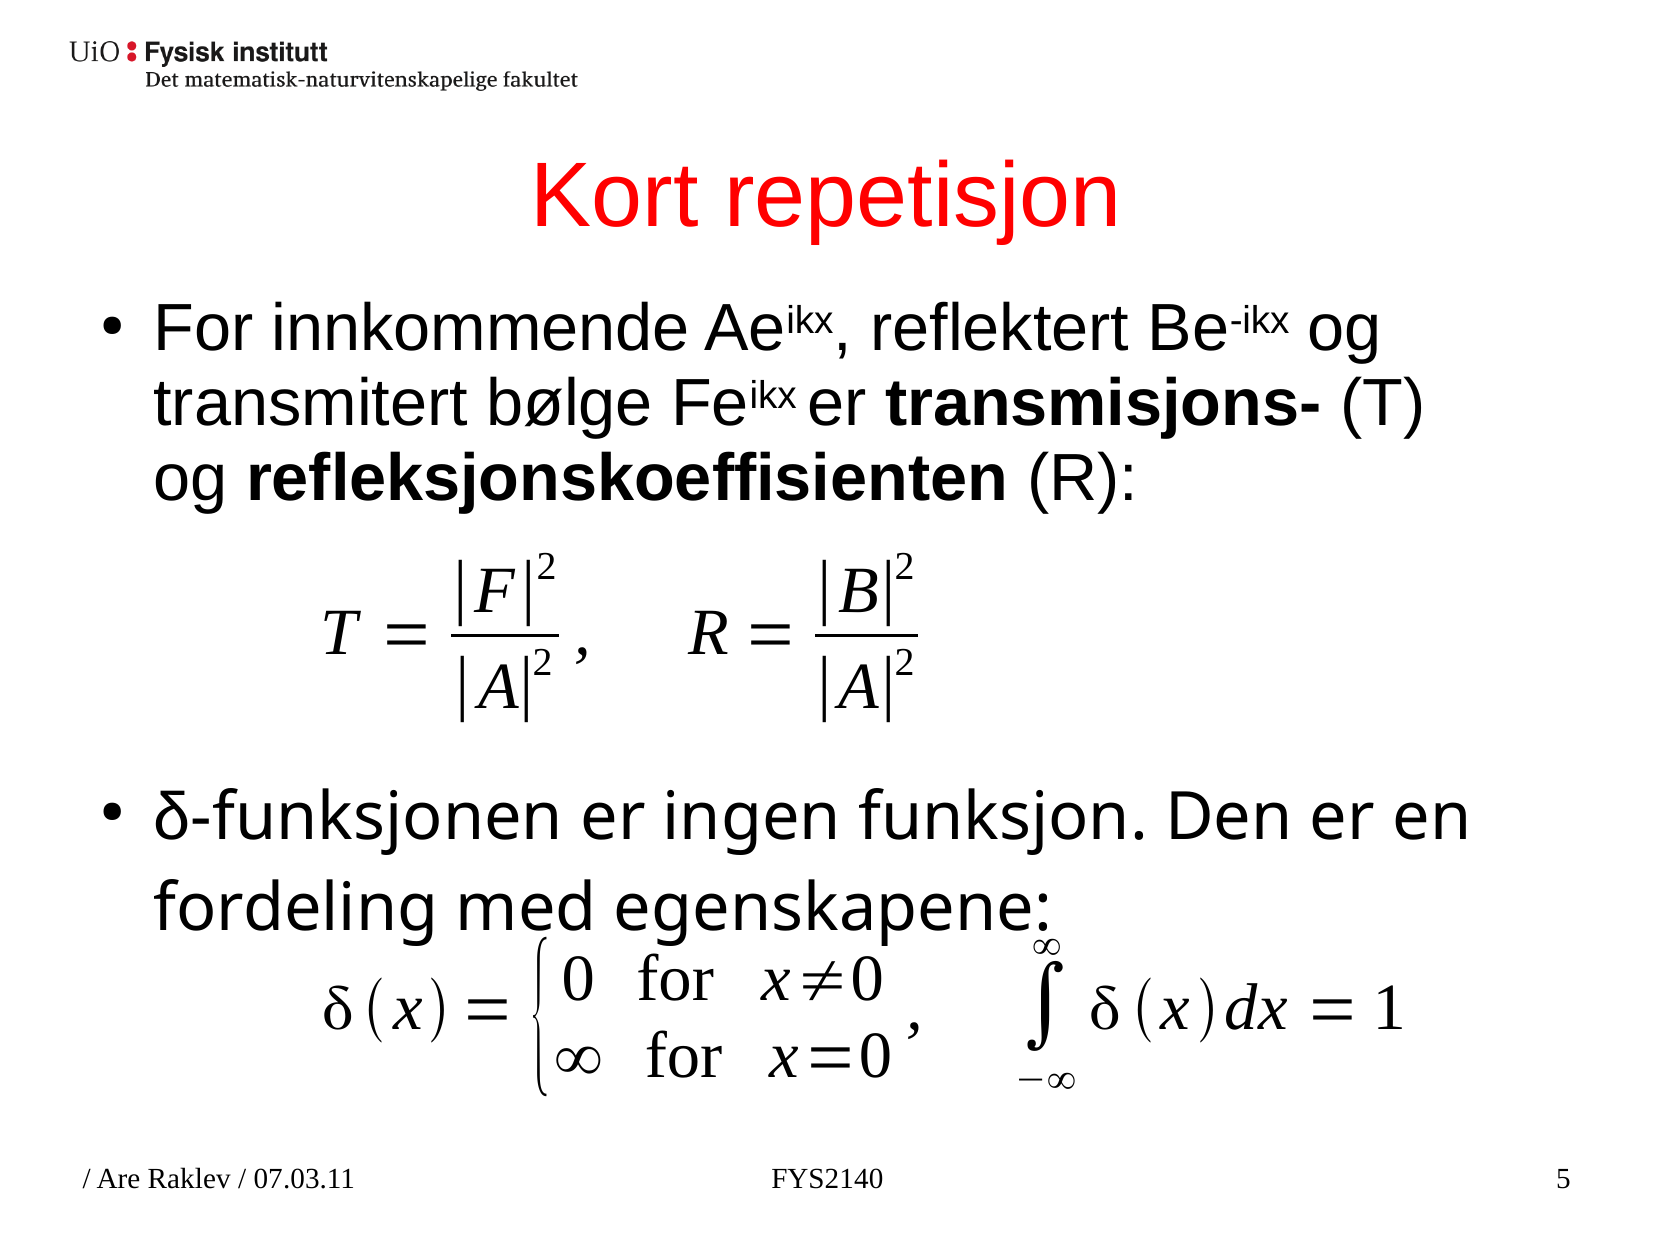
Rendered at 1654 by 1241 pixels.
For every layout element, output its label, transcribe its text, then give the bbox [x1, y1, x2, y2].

chart [314, 544, 928, 727]
chart [314, 934, 1413, 1101]
picture [68, 37, 581, 93]
list For innkommende Aeikx, reflektert Be-ikx og transmitert bølge Feikx er transmisjons- (T) og refleksjonskoeffisienten (R): δ-funksjonen er ingen funksjon. Den er en fordeling med egenskapene: [82, 290, 1501, 1094]
title Kort repetisjon [82, 90, 1571, 298]
